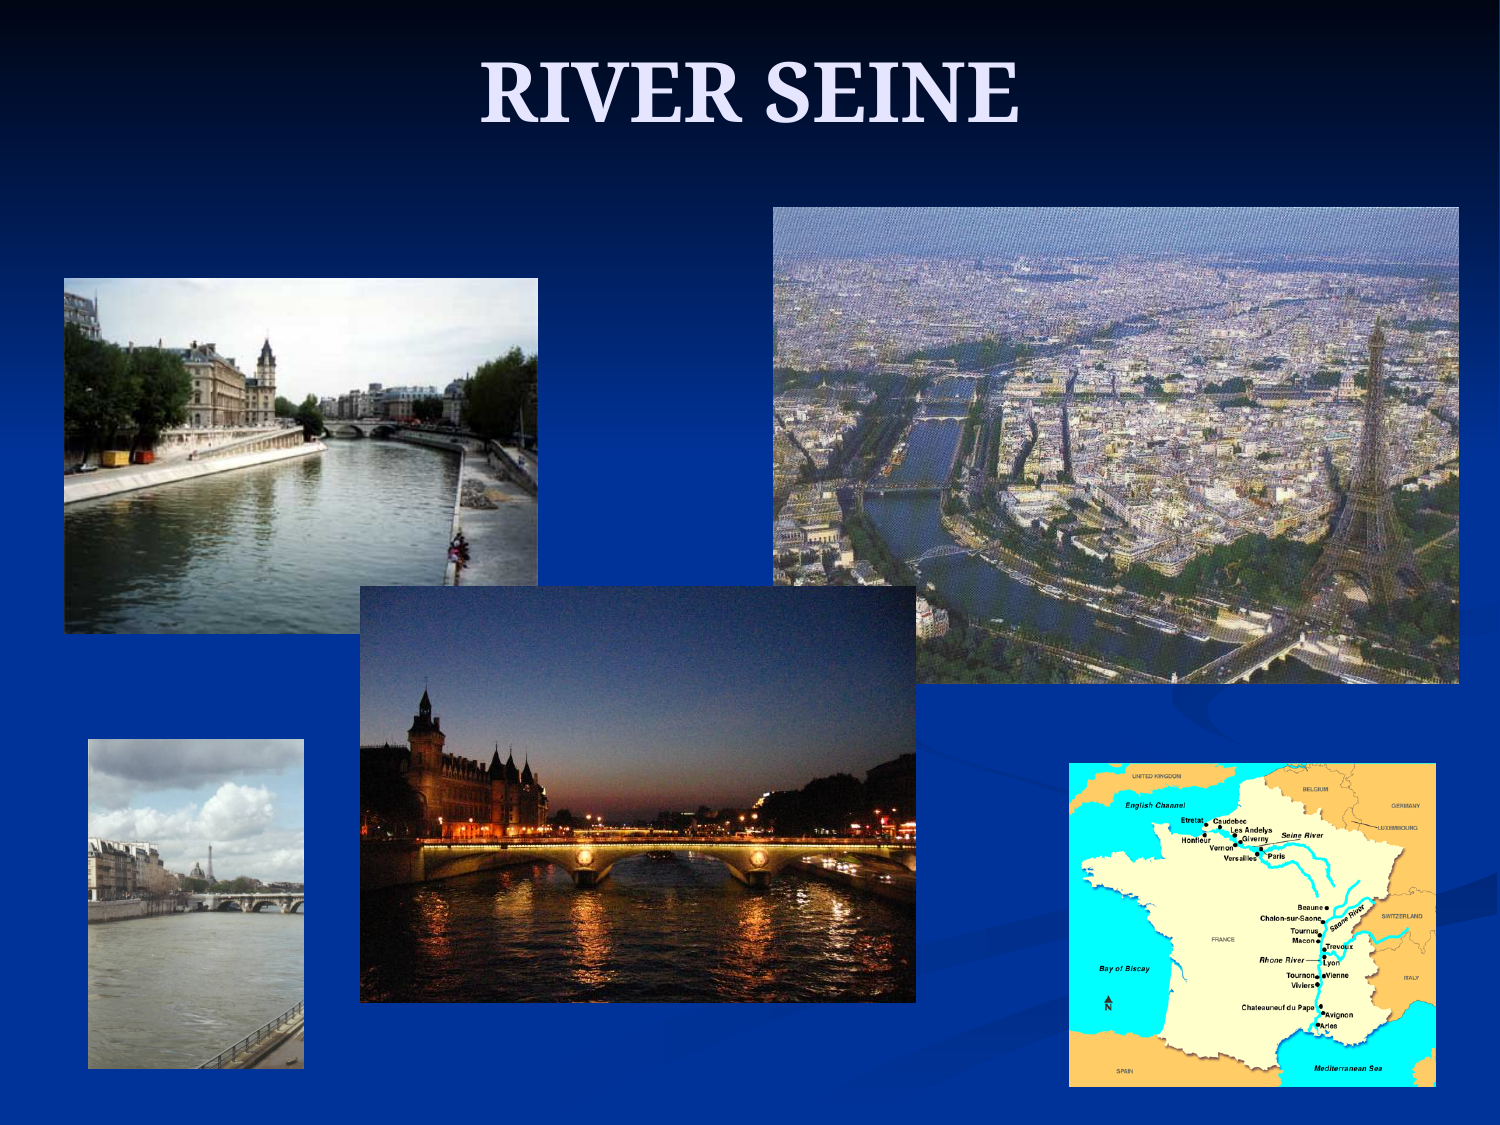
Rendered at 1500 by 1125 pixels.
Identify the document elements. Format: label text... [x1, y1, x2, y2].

picture [88, 739, 304, 1069]
picture [1069, 763, 1436, 1087]
title RIVER SEINE [75, 45, 1425, 233]
picture [64, 207, 1459, 1003]
